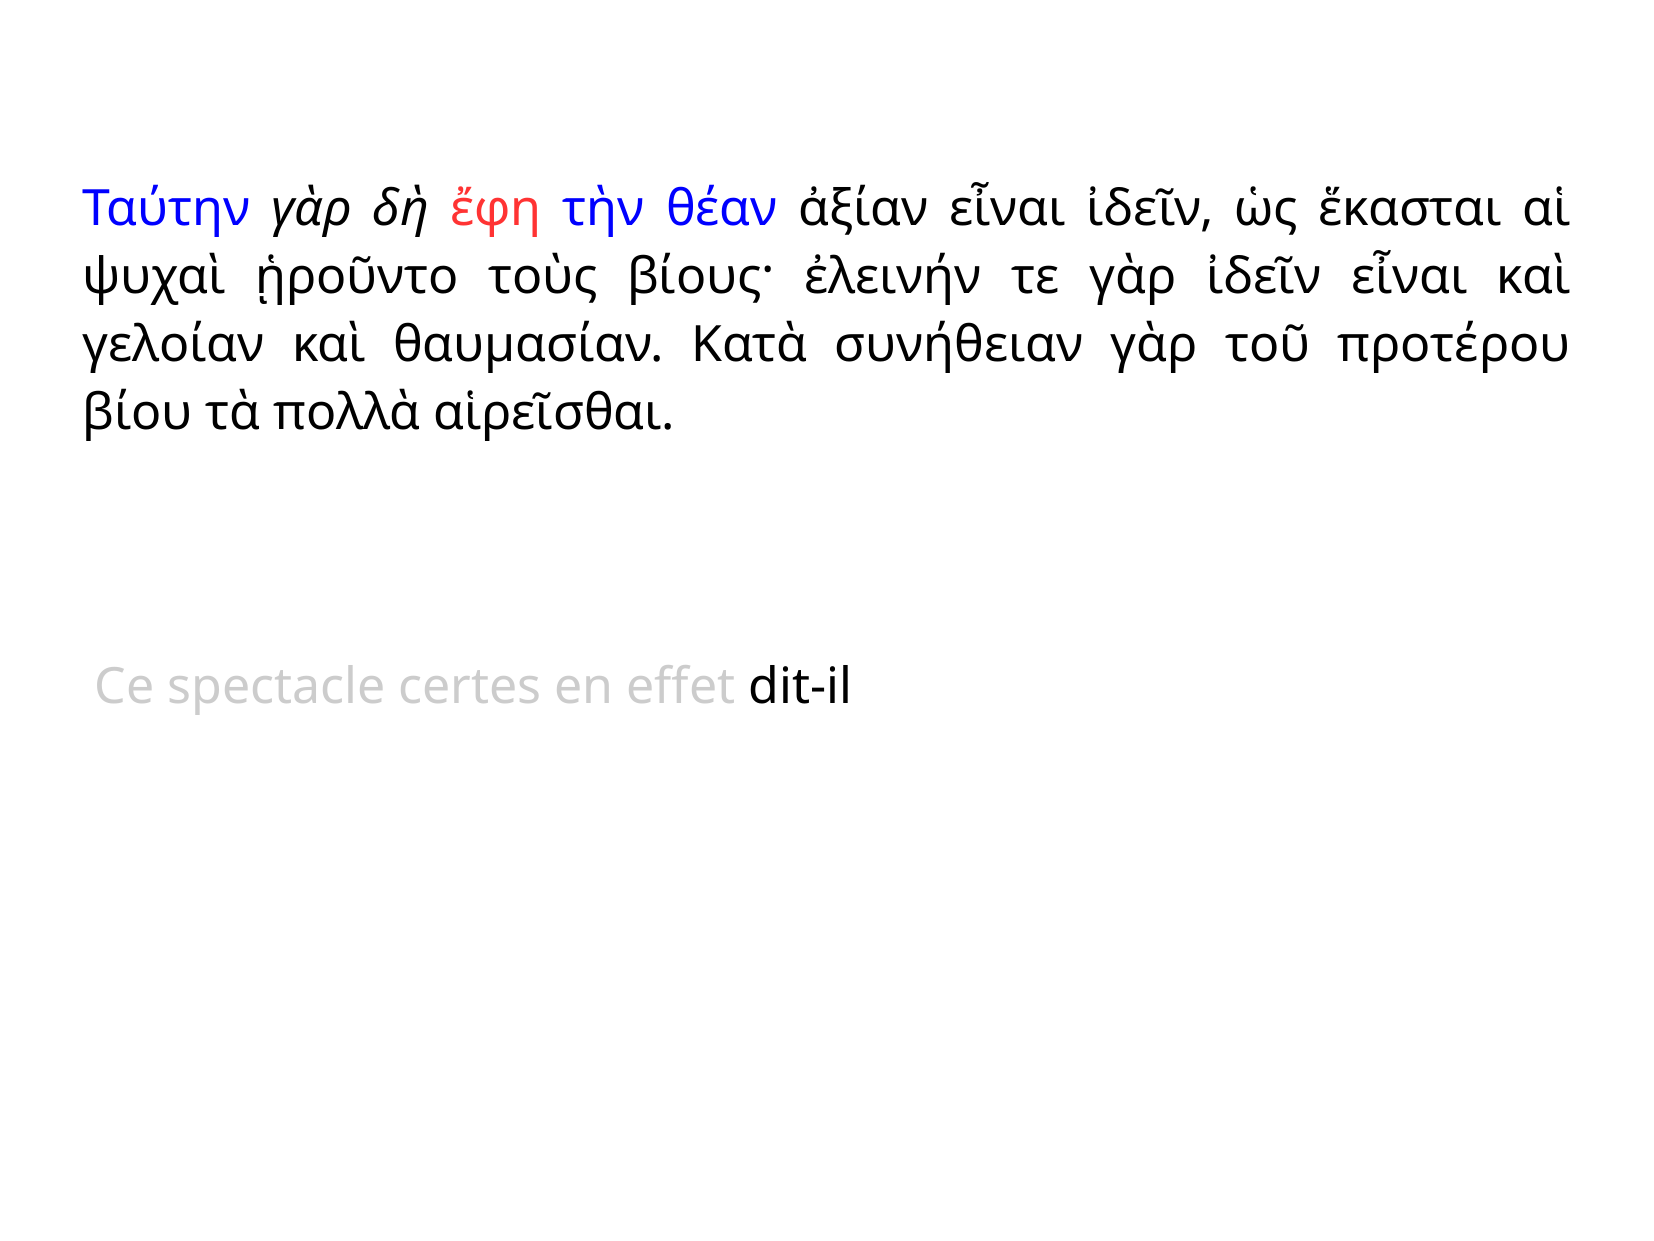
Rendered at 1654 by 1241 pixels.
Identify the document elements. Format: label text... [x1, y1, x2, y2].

title Ταύτην γὰρ δὴ ἔφη τὴν θέαν ἀξίαν εἶναι ἰδεῖν, ὡς ἕκασται αἱ ψυχαὶ ᾑροῦντο τοὺς βίους· ἐλεινήν τε γὰρ ἰδεῖν εἶναι καὶ γελοίαν καὶ θαυμασίαν. Κατὰ συνήθειαν γὰρ τοῦ προτέρου βίου τὰ πολλὰ αἱρεῖσθαι. [82, 49, 1571, 567]
list Ce spectacle certes en effet dit-il [94, 615, 1583, 1146]
